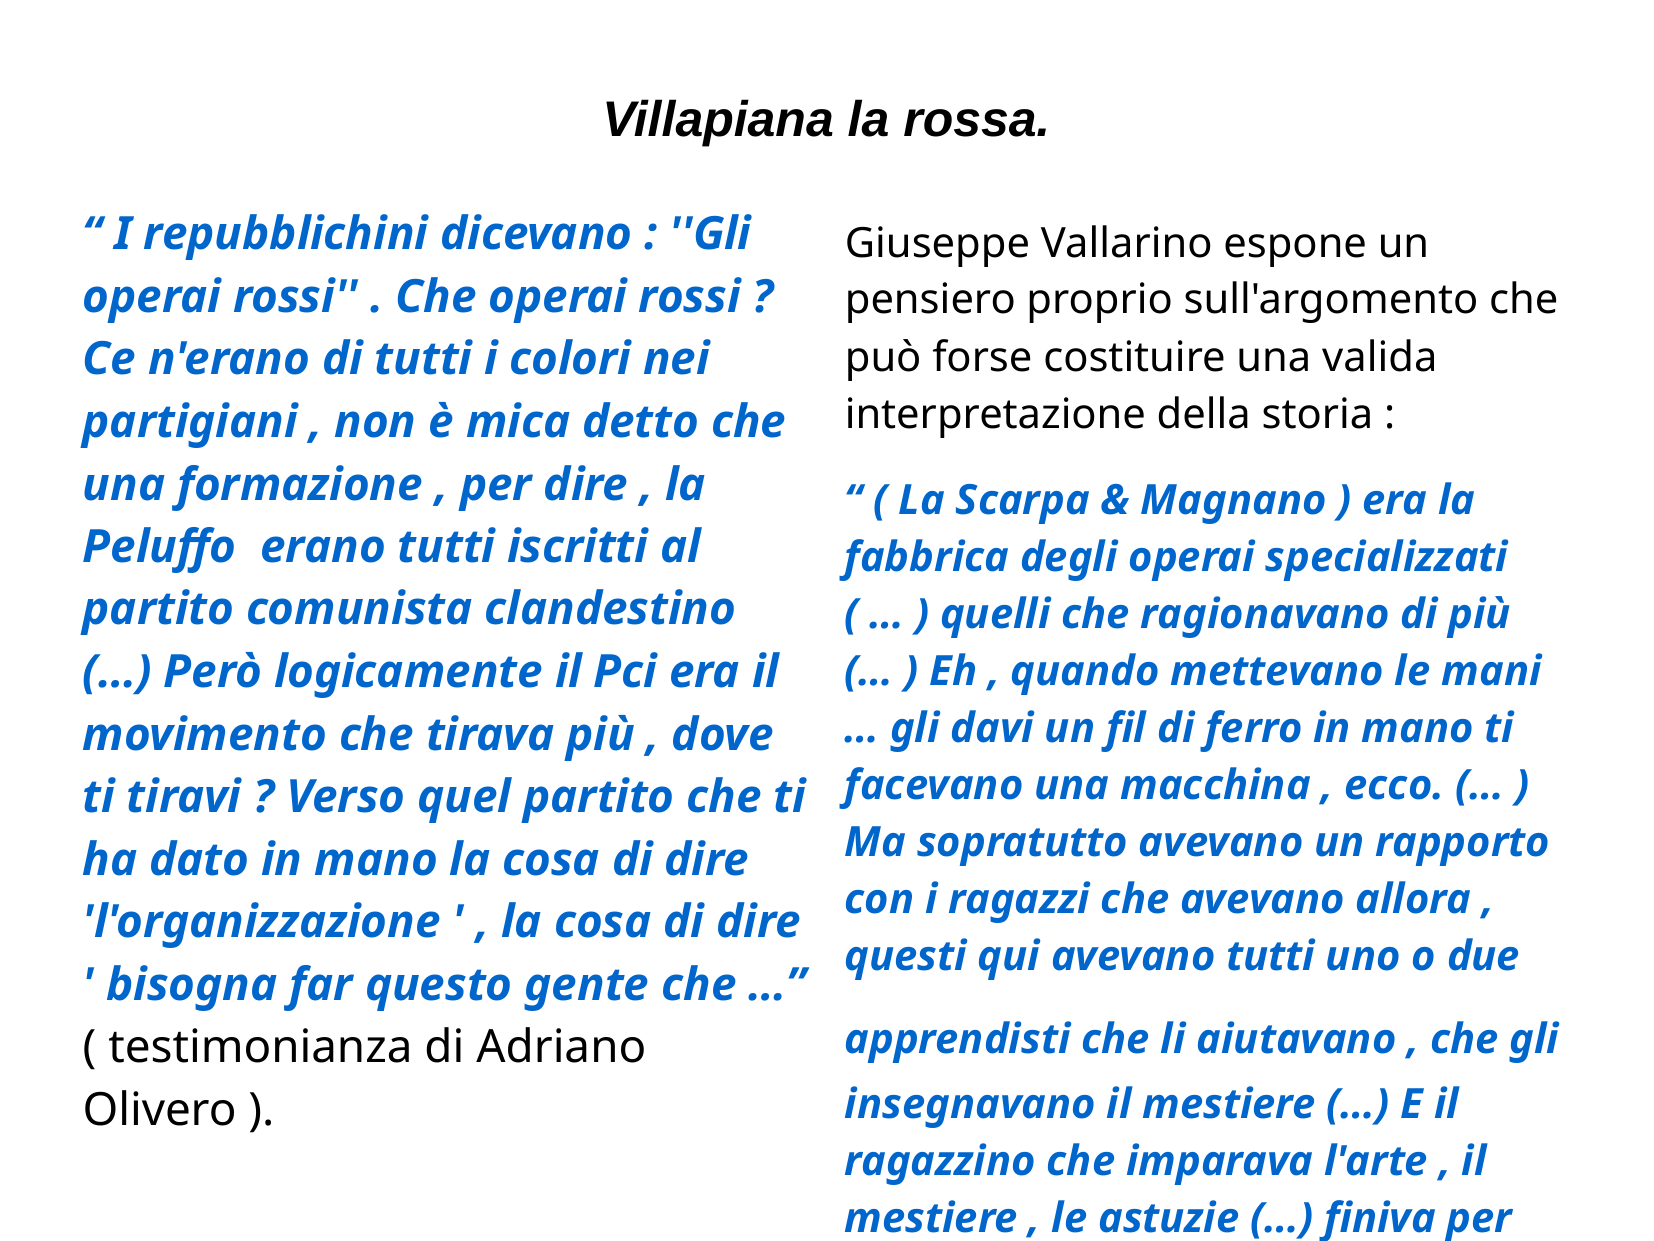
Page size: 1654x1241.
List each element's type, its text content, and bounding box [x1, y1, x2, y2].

list “ I repubblichini dicevano : ''Gli operai rossi'' . Che operai rossi ? Ce n'erano di tutti i colori nei partigiani , non è mica detto che una formazione , per dire , la Peluffo erano tutti iscritti al partito comunista clandestino (…) Però logicamente il Pci era il movimento che tirava più , dove ti tiravi ? Verso quel partito che ti ha dato in mano la cosa di dire 'l'organizzazione ' , la cosa di dire ' bisogna far questo gente che …” ( testimonianza di Adriano Olivero ). [82, 200, 809, 1020]
list Giuseppe Vallarino espone un pensiero proprio sull'argomento che può forse costituire una valida interpretazione della storia : “ ( La Scarpa & Magnano ) era la fabbrica degli operai specializzati ( … ) quelli che ragionavano di più (… ) Eh , quando mettevano le mani … gli davi un fil di ferro in mano ti facevano una macchina , ecco. (… ) Ma sopratutto avevano un rapporto con i ragazzi che avevano allora , questi qui avevano tutti uno o due apprendisti che li aiutavano , che gli insegnavano il mestiere (…) E il ragazzino che imparava l'arte , il mestiere , le astuzie (…) finiva per affezionarsi , era se non il primo, il secondo padre , e fra un colpo di lima e l'altro gli spiegavano che cos'era il plusvalore” [844, 212, 1571, 1191]
title Villapiana la rossa. [82, 49, 1571, 189]
